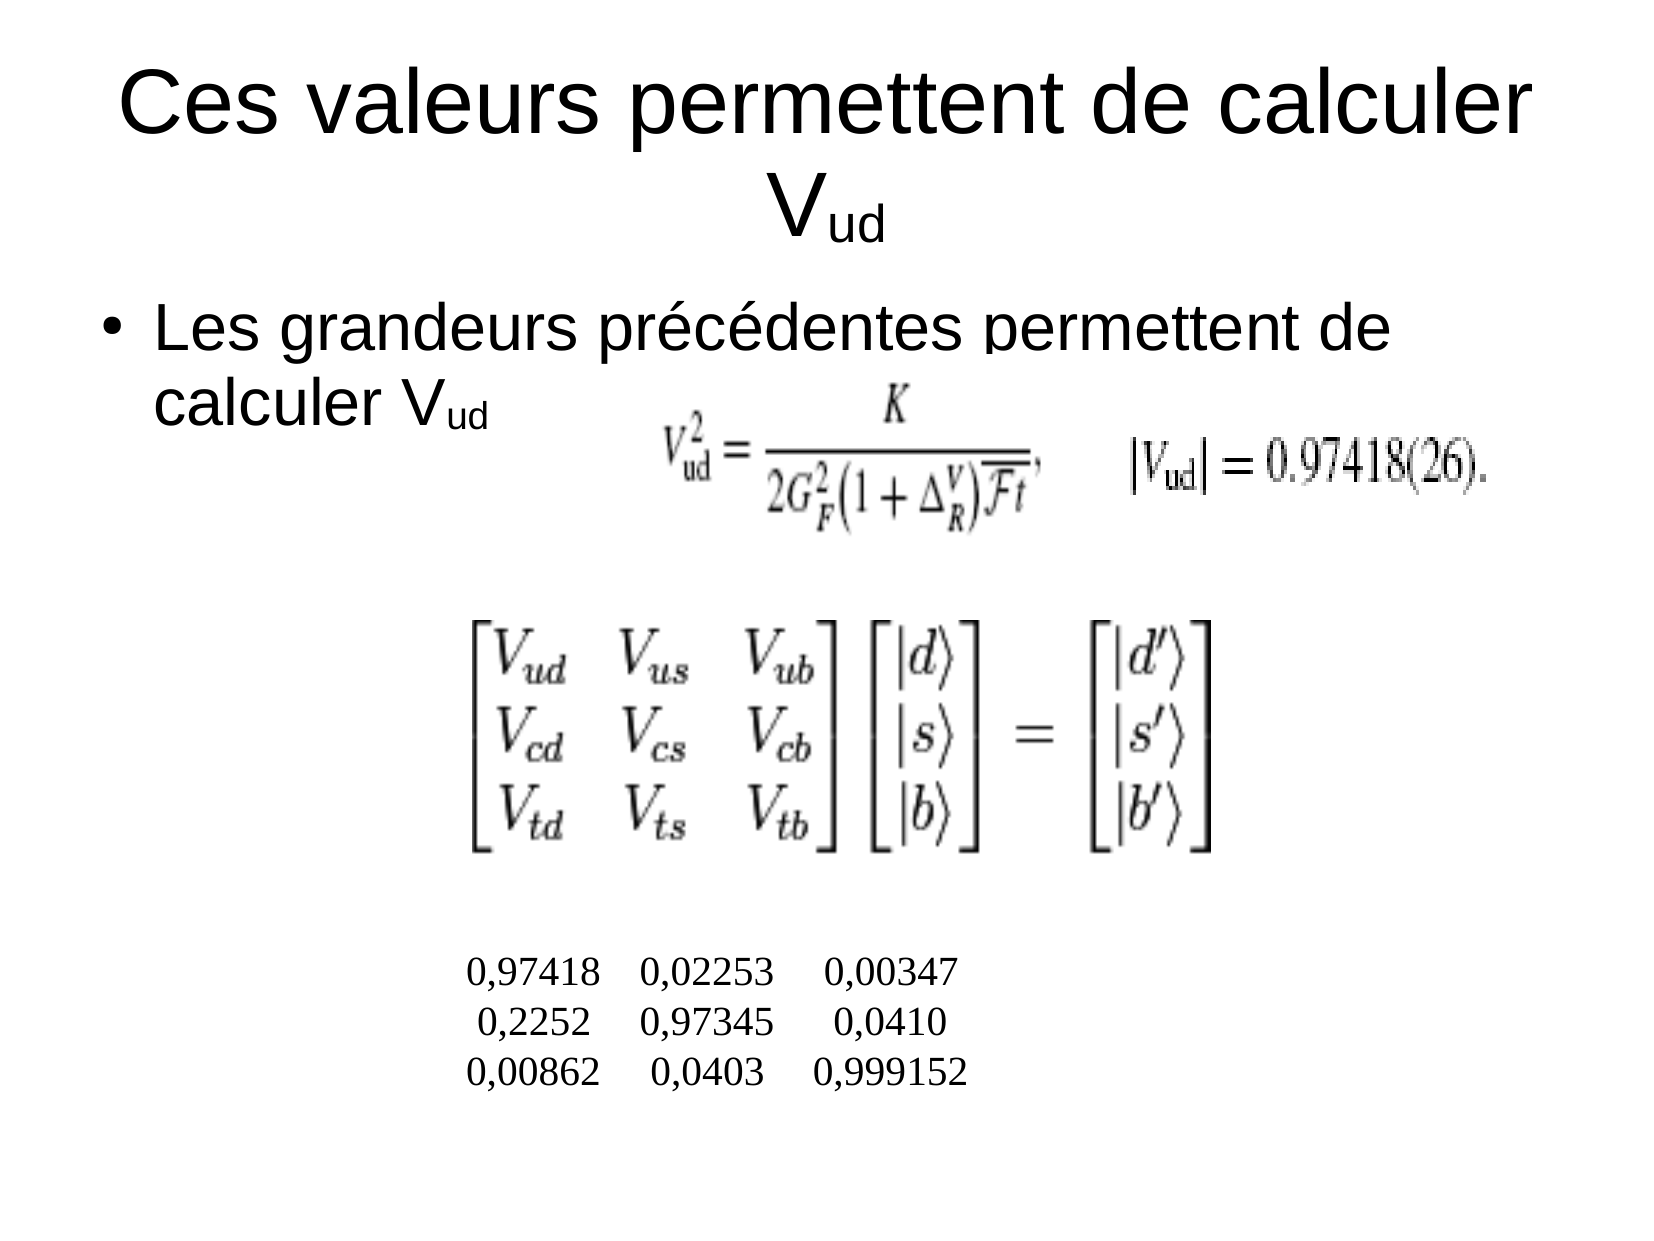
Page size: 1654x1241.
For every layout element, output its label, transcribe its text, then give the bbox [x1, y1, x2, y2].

title Ces valeurs permettent de calculer Vud [82, 35, 1571, 271]
picture [1122, 413, 1506, 532]
picture [646, 354, 1063, 548]
chart [459, 944, 975, 1096]
list Les grandeurs précédentes permettent de calculer Vud [82, 290, 1571, 1094]
